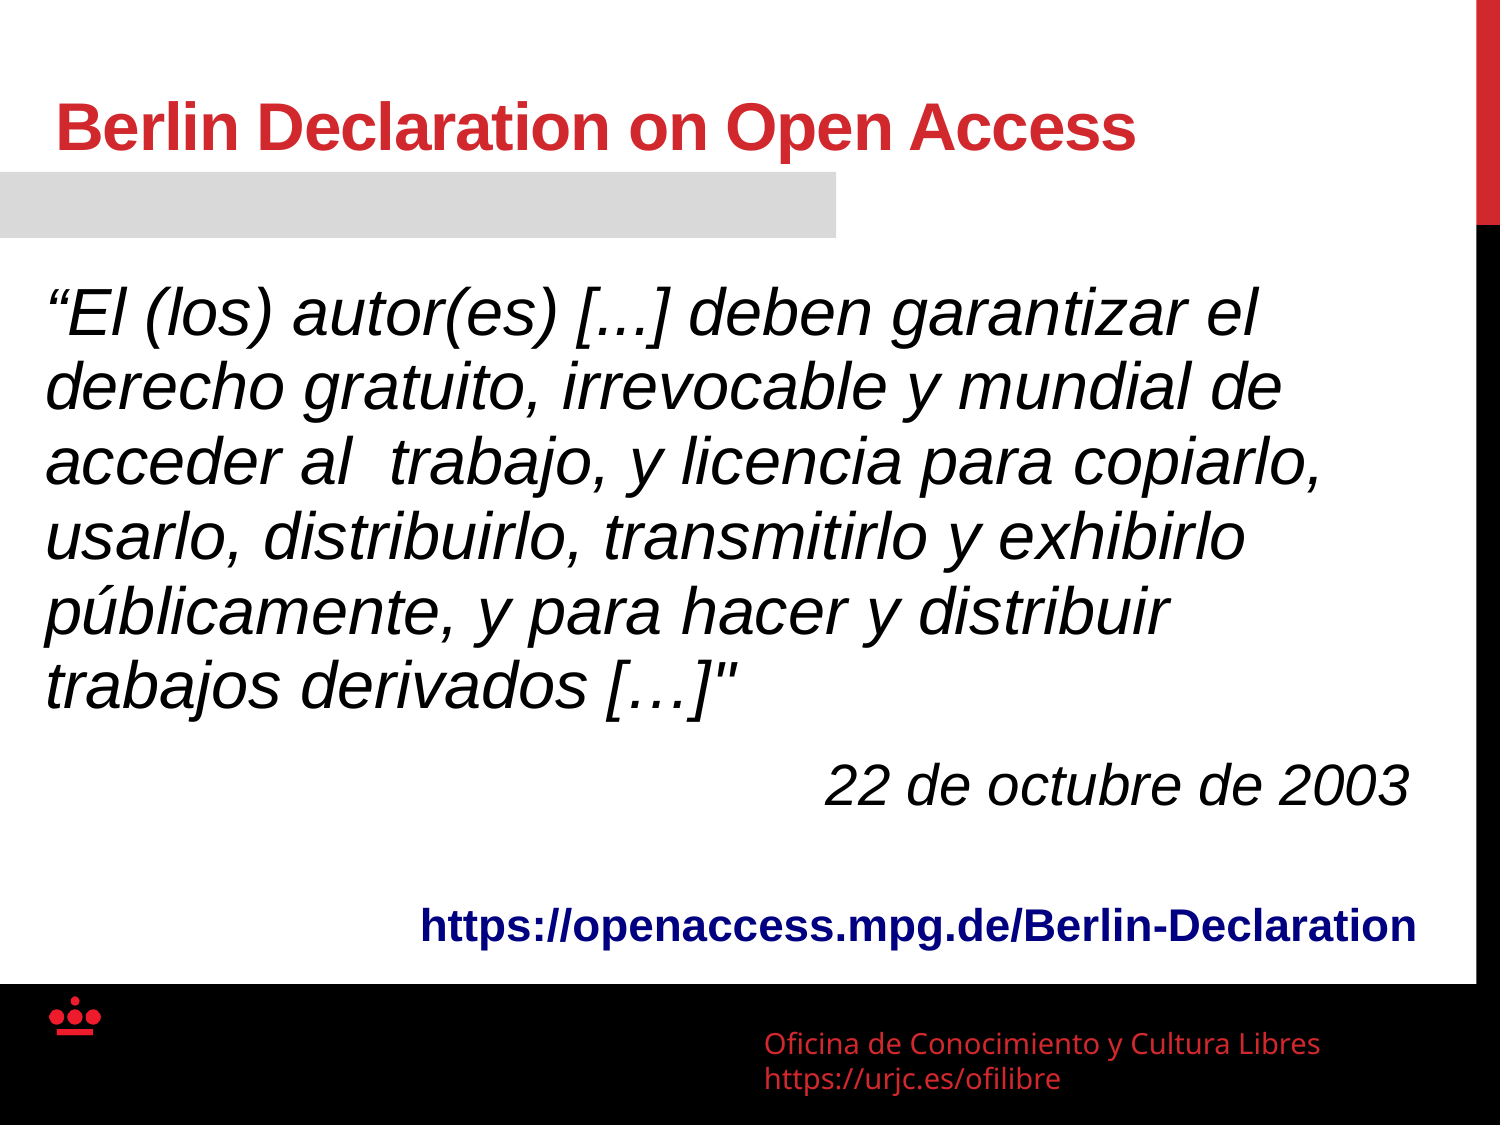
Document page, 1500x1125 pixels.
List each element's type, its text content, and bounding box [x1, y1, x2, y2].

text_box Berlin Declaration on Open Access [0, 24, 1326, 172]
text_box “El (los) autor(es) [...] deben garantizar el derecho gratuito, irrevocable y mundial de acceder al trabajo, y licencia para copiarlo, usarlo, distribuirlo, transmitirlo y exhibirlo públicamente, y para hacer y distribuir trabajos derivados […]'' 22 de octubre de 2003 [30, 267, 1426, 826]
text_box https://openaccess.mpg.de/Berlin-Declaration [405, 892, 1441, 961]
title [75, 172, 1026, 250]
picture [49, 996, 346, 1111]
text_box [0, 984, 1500, 1125]
text_box [0, 171, 837, 238]
text_box Oficina de Conocimiento y Cultura Libres https://urjc.es/ofilibre [748, 1017, 1500, 1125]
